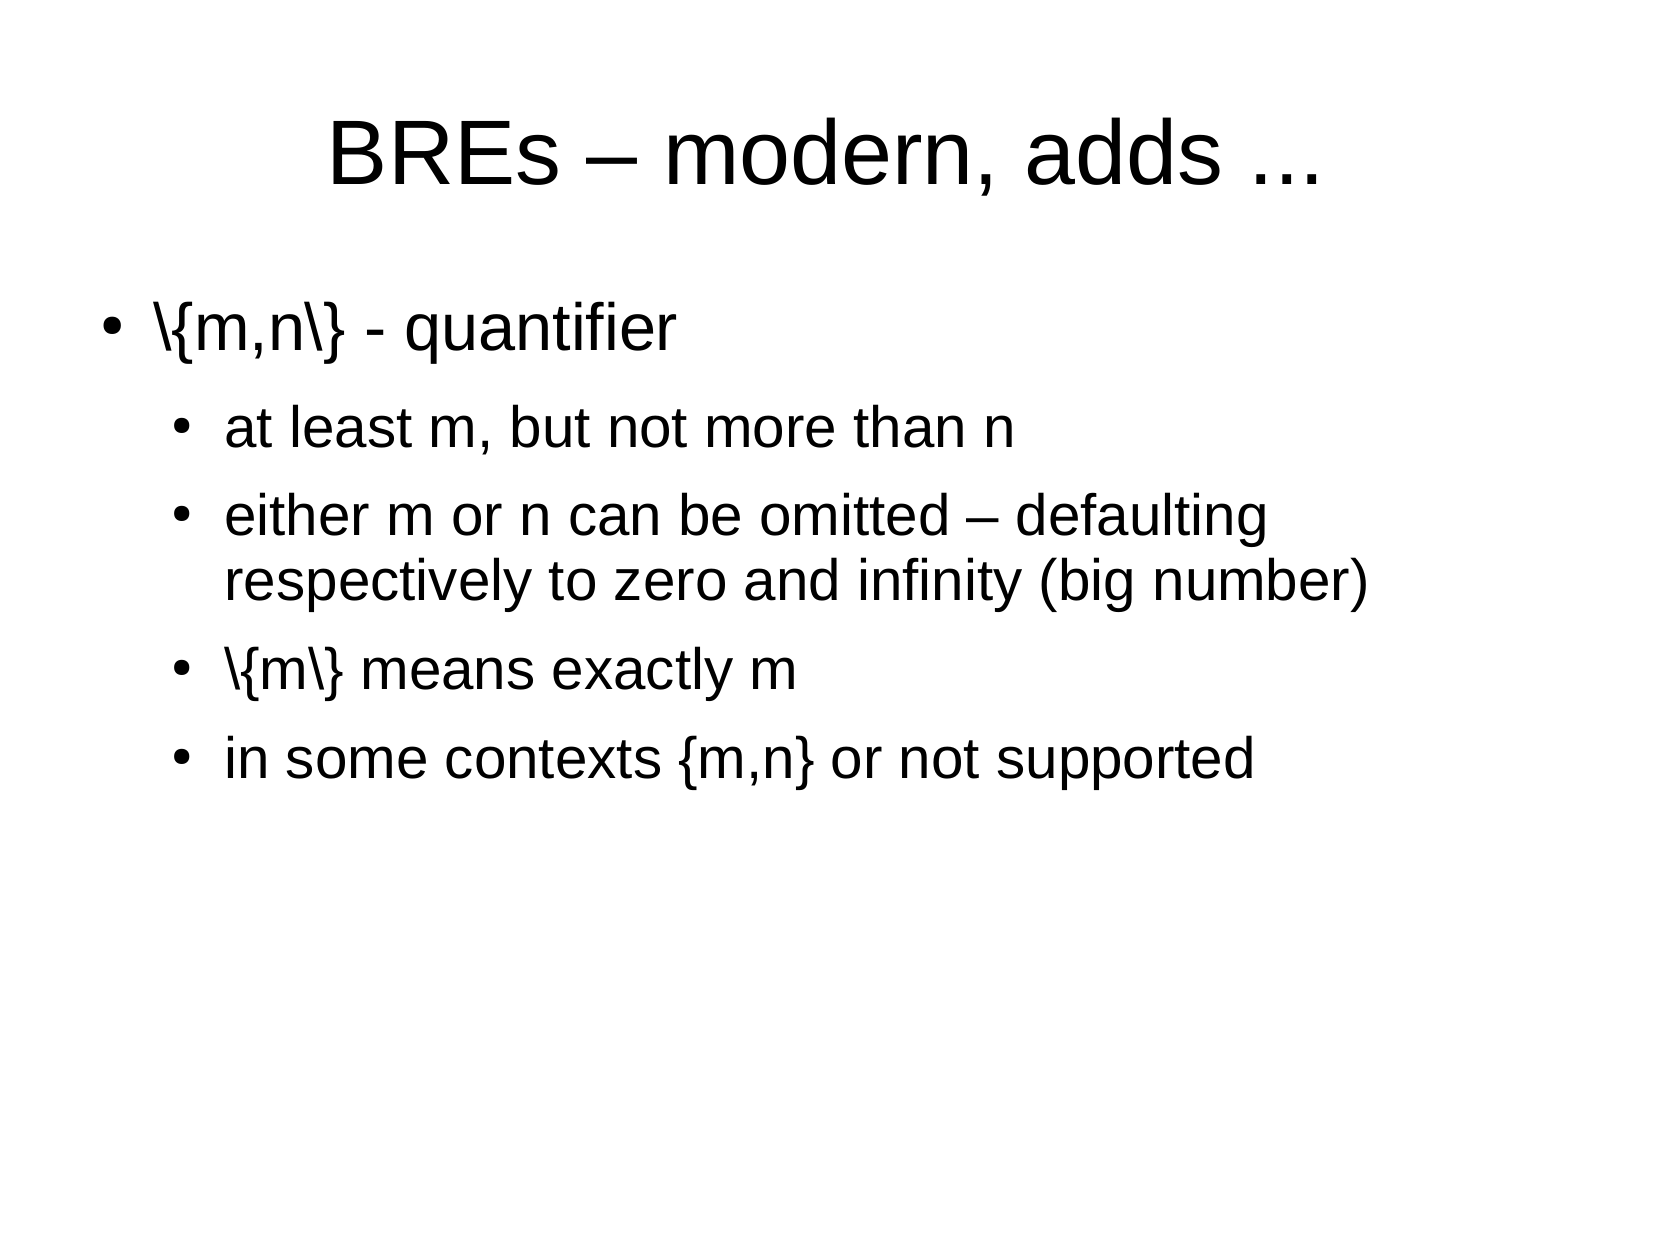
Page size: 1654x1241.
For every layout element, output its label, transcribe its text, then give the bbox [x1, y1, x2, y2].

list \{m,n\} - quantifier at least m, but not more than n either m or n can be omitted – defaulting respectively to zero and infinity (big number) \{m\} means exactly m in some contexts {m,n} or not supported [82, 290, 1571, 1094]
title BREs – modern, adds ... [82, 56, 1571, 250]
